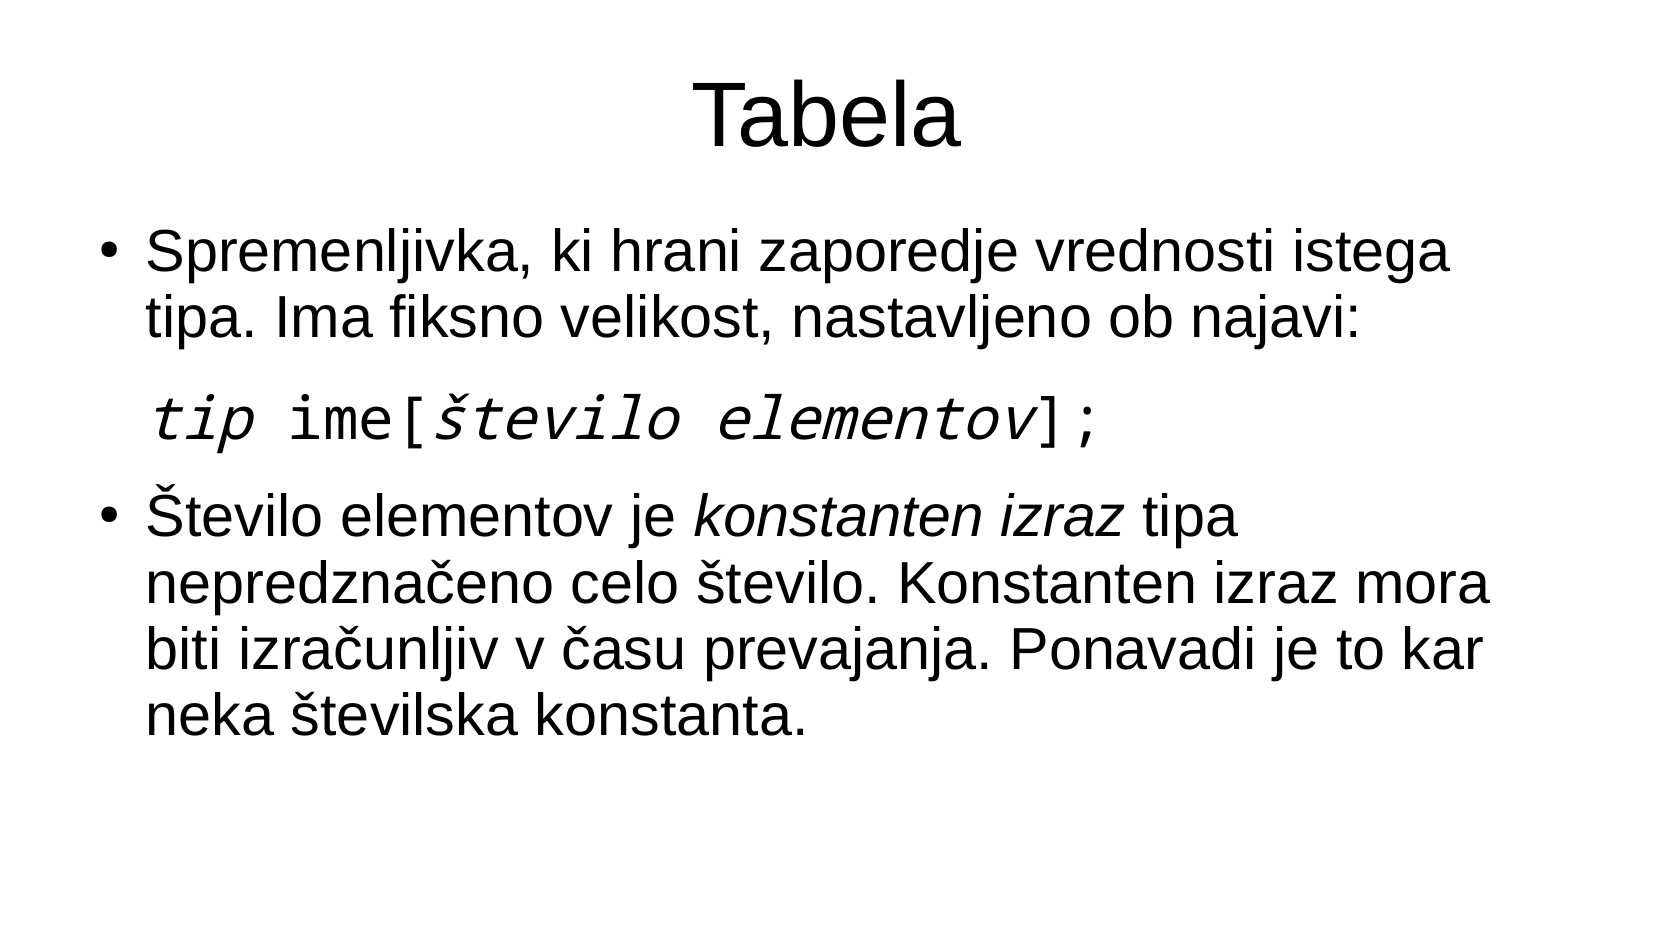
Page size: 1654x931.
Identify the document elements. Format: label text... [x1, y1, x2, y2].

title Tabela [82, 37, 1571, 193]
list Spremenljivka, ki hrani zaporedje vrednosti istega tipa. Ima fiksno velikost, nastavljeno ob najavi: tip ime[število elementov]; Število elementov je konstanten izraz tipa nepredznačeno celo število. Konstanten izraz mora biti izračunljiv v času prevajanja. Ponavadi je to kar neka številska konstanta. [82, 217, 1571, 758]
